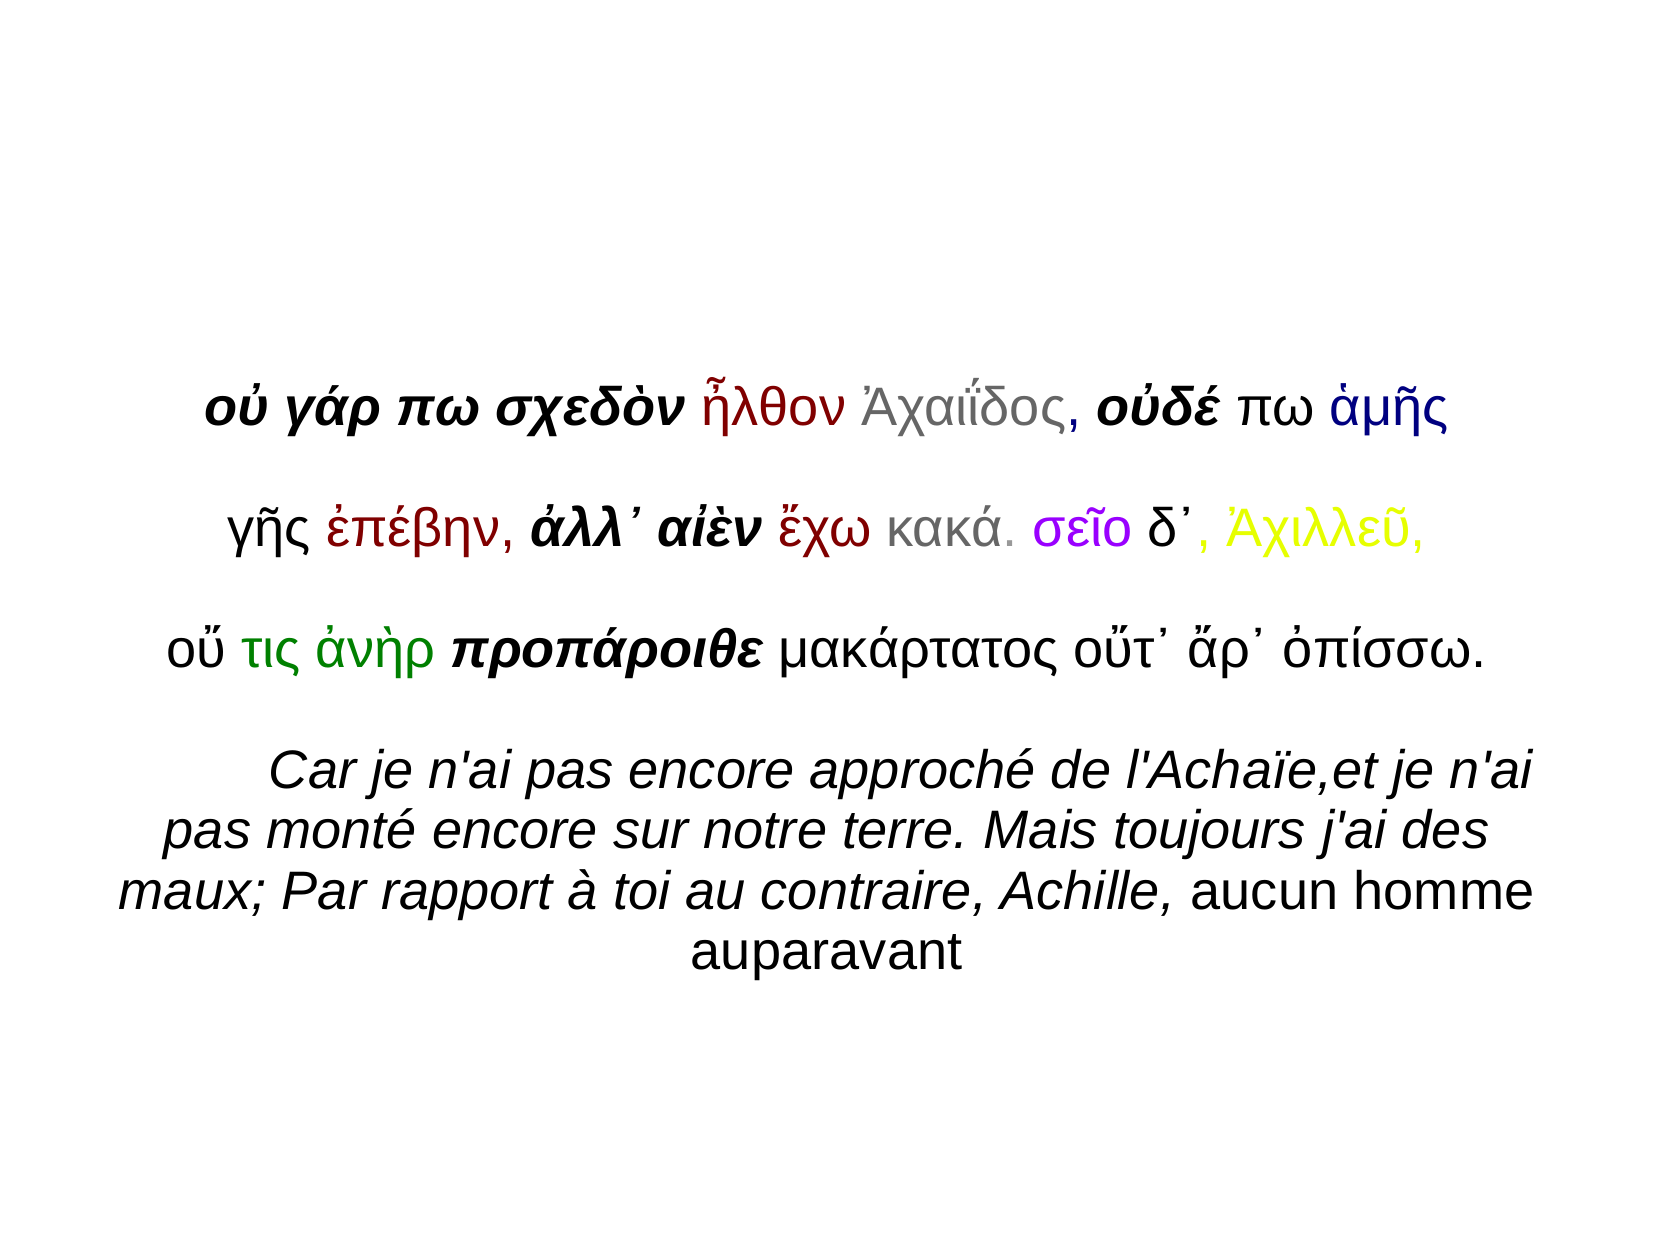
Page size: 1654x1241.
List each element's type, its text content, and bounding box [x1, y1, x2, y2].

subtitle οὐ γάρ πω σχεδὸν ἦλθον Ἀχαιΐδος, οὐδέ πω ἁμῆς γῆς ἐπέβην, ἀλλ᾽ αἰὲν ἔχω κακά. σεῖο δ᾽, Ἀχιλλεῦ, οὔ τις ἀνὴρ προπάροιθε μακάρτατος οὔτ᾽ ἄρ᾽ ὀπίσσω. Car je n'ai pas encore approché de l'Achaïe,et je n'ai pas monté encore sur notre terre. Mais toujours j'ai des maux; Par rapport à toi au contraire, Achille, aucun homme auparavant [82, 318, 1571, 1039]
